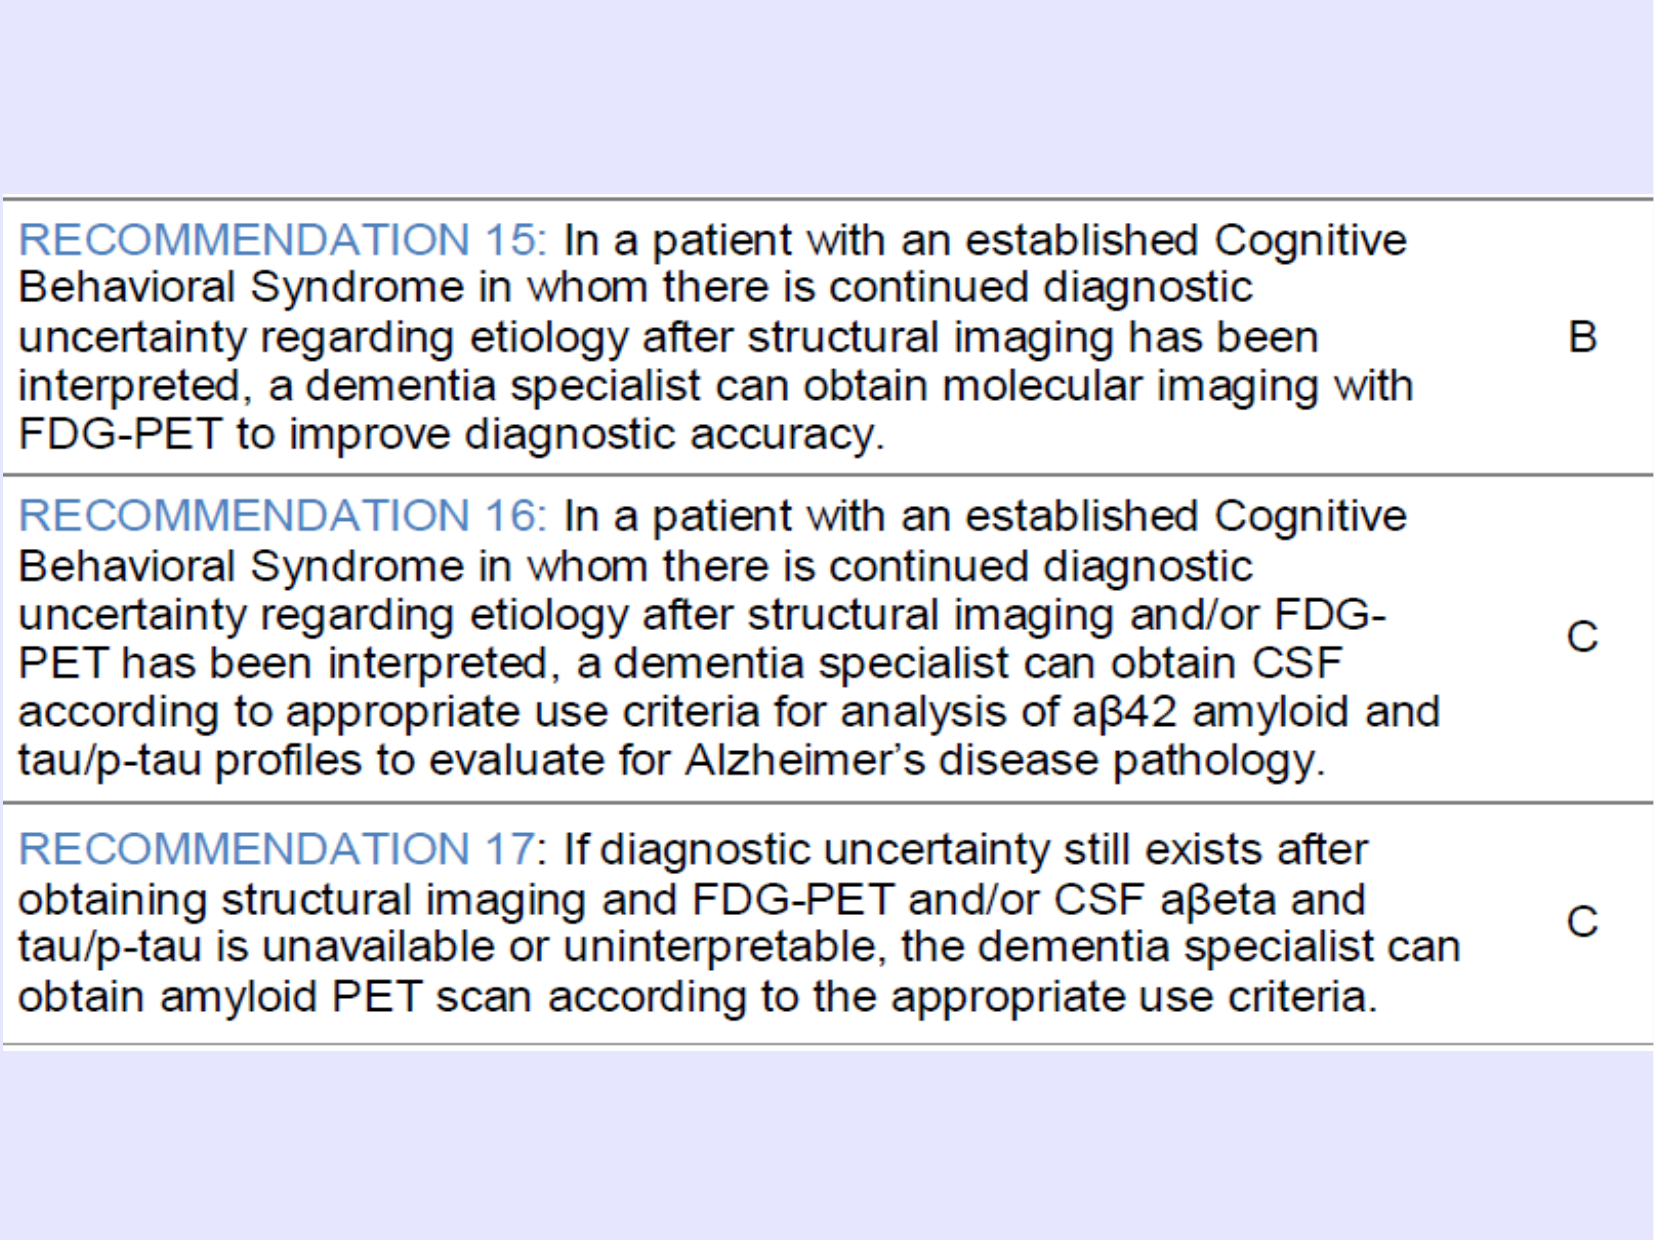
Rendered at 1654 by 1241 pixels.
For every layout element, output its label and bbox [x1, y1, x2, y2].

picture [3, 194, 1654, 1051]
